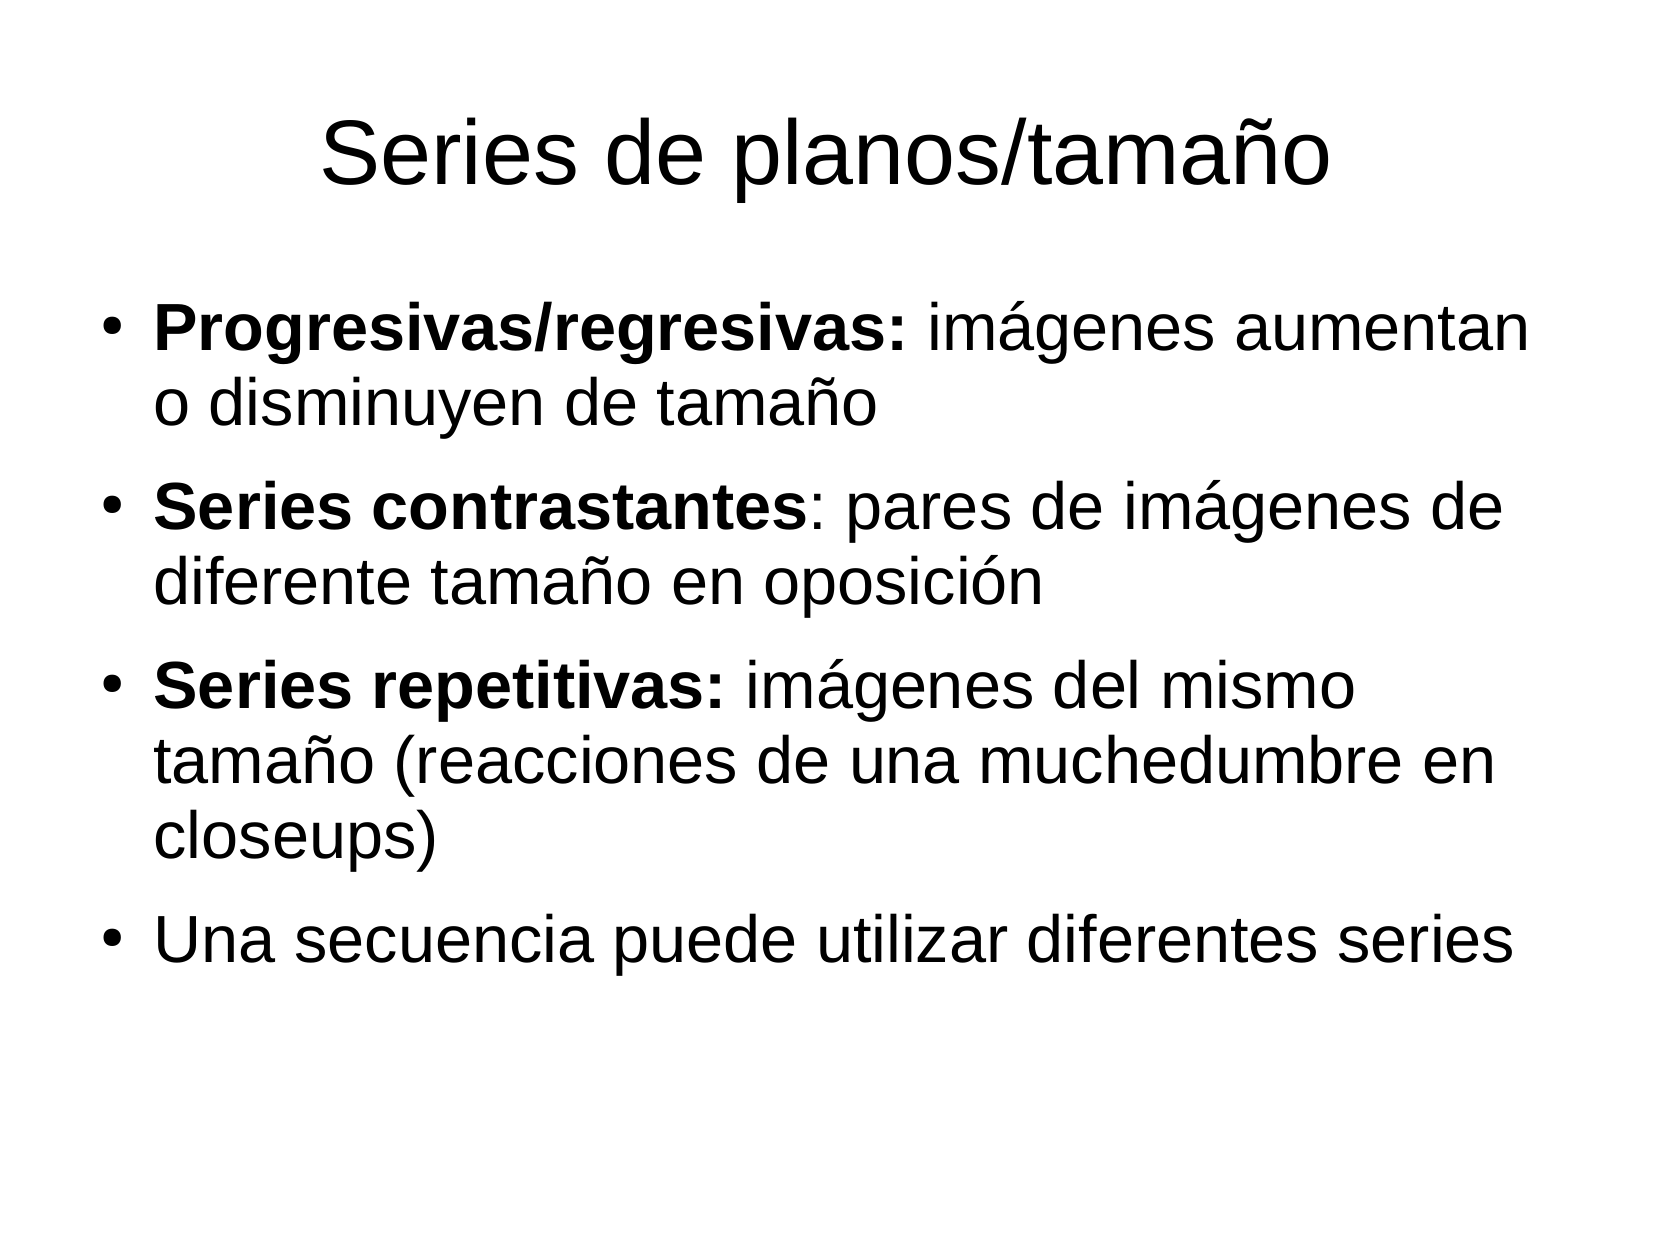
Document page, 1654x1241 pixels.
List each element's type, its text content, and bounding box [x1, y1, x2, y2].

list Progresivas/regresivas: imágenes aumentan o disminuyen de tamaño Series contrastantes: pares de imágenes de diferente tamaño en oposición Series repetitivas: imágenes del mismo tamaño (reacciones de una muchedumbre en closeups) Una secuencia puede utilizar diferentes series [82, 290, 1571, 1010]
title Series de planos/tamaño [82, 49, 1571, 257]
